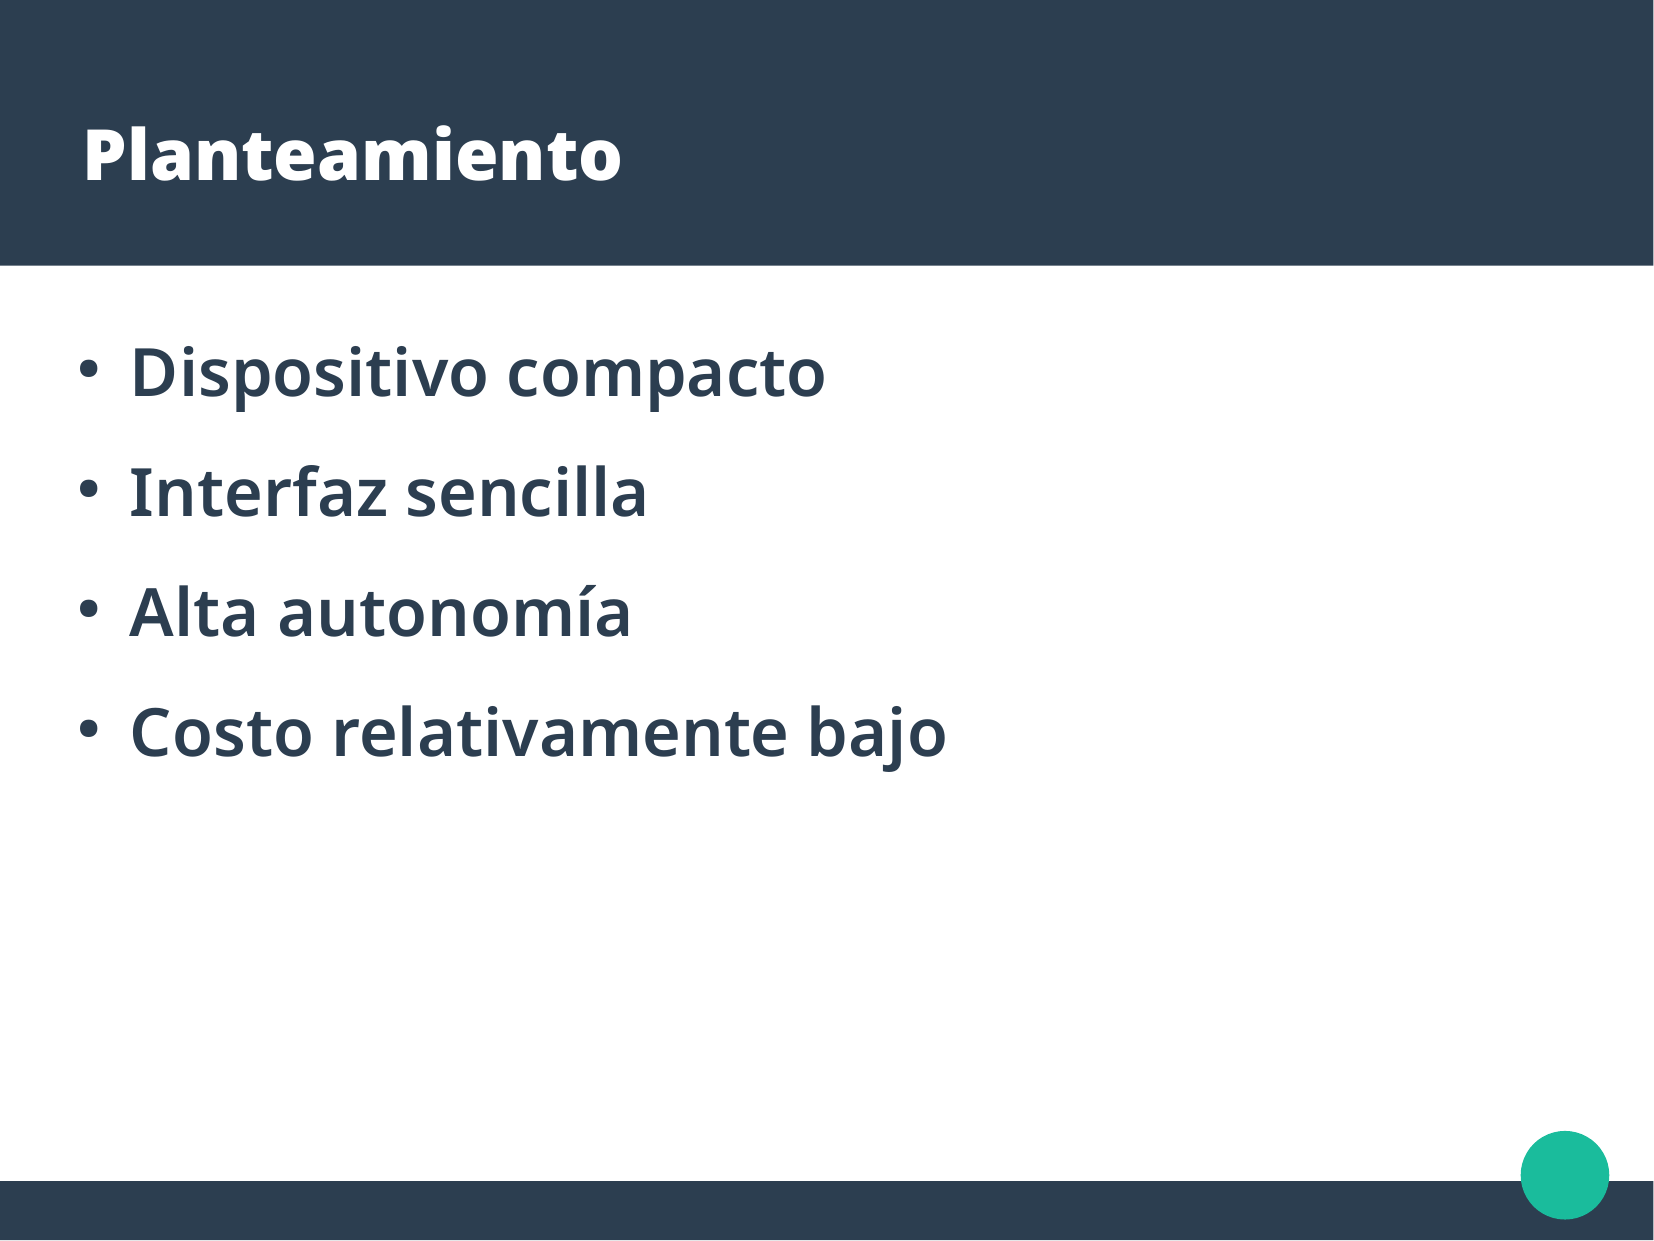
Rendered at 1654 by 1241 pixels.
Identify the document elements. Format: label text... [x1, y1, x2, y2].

list Dispositivo compacto Interfaz sencilla Alta autonomía Costo relativamente bajo [59, 324, 1595, 1152]
title Planteamiento [82, 49, 1571, 257]
